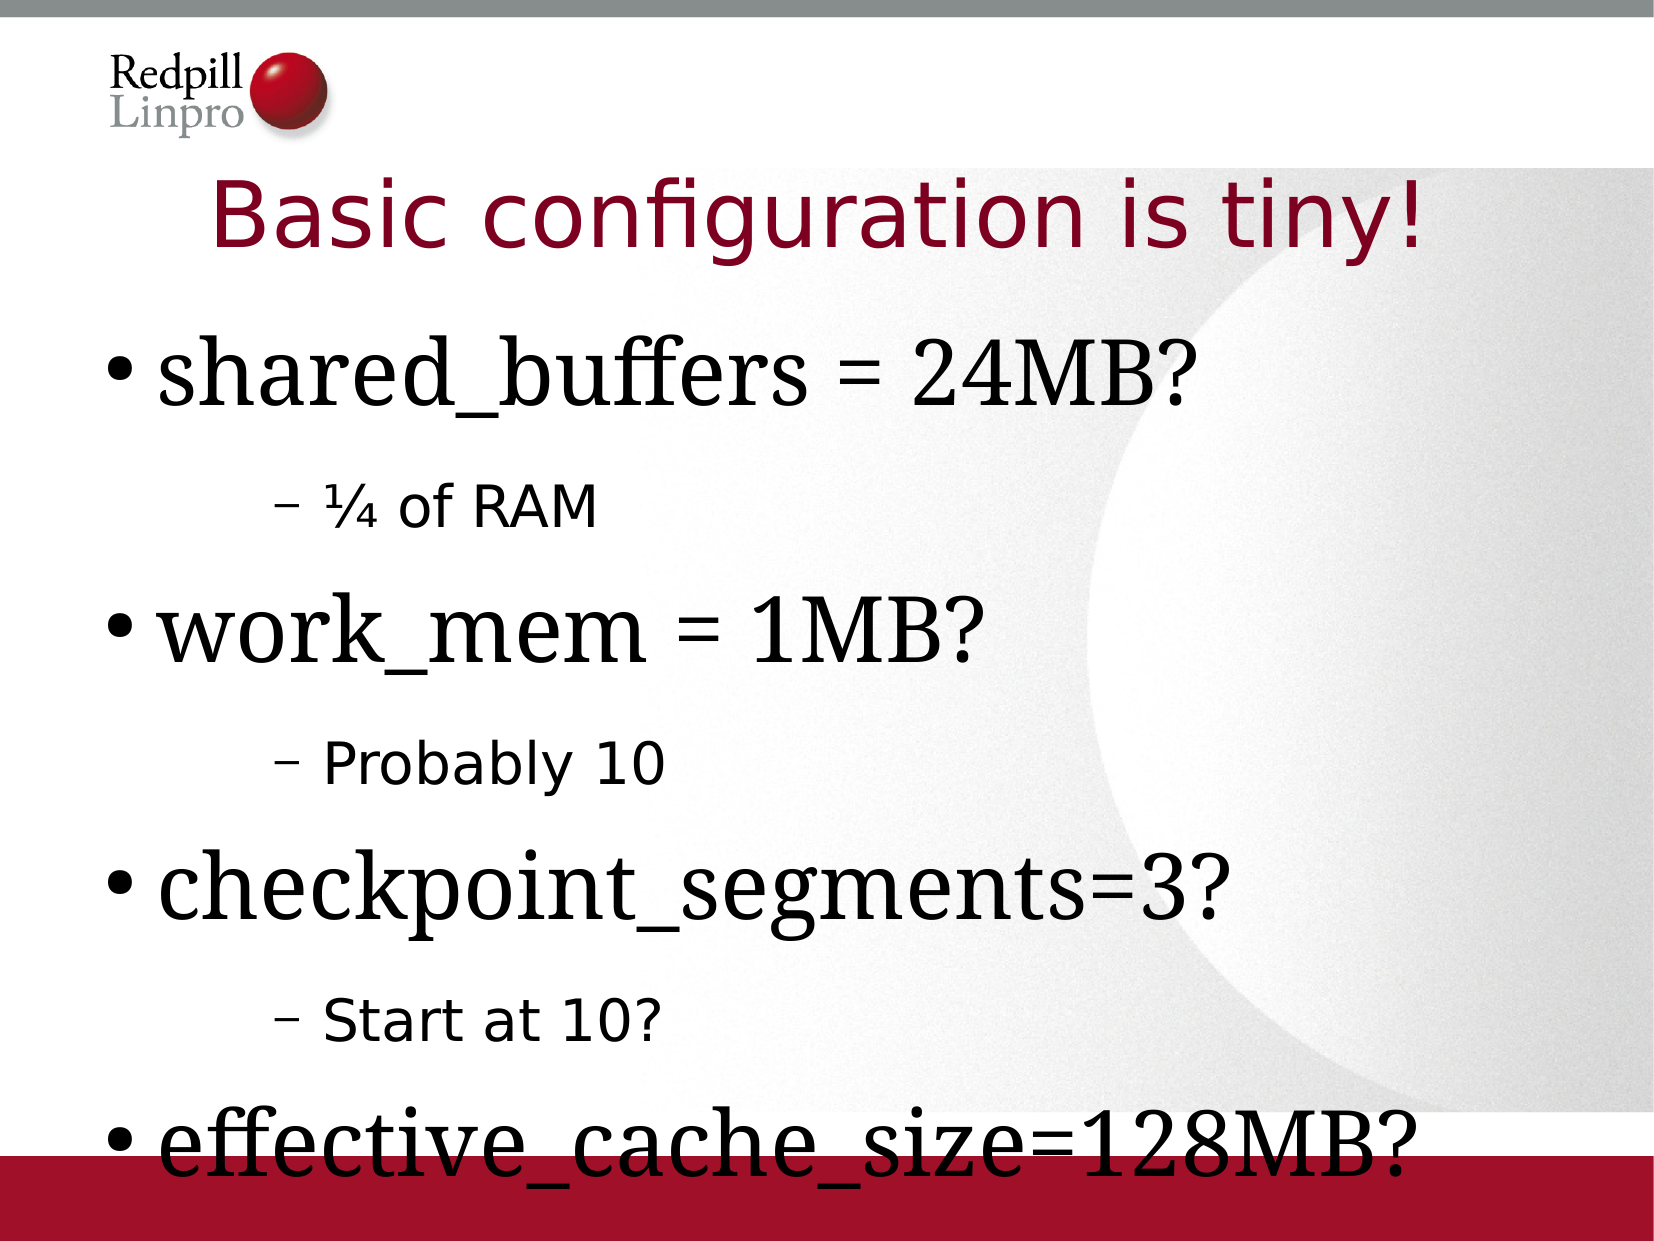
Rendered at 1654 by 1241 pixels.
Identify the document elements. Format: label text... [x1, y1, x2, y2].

list shared_buffers = 24MB? ¼ of RAM work_mem = 1MB? Probably 10 checkpoint_segments=3? Start at 10? effective_cache_size=128MB? [85, 307, 1574, 1121]
title Basic configuration is tiny! [76, 147, 1565, 285]
picture [0, 0, 1654, 1241]
